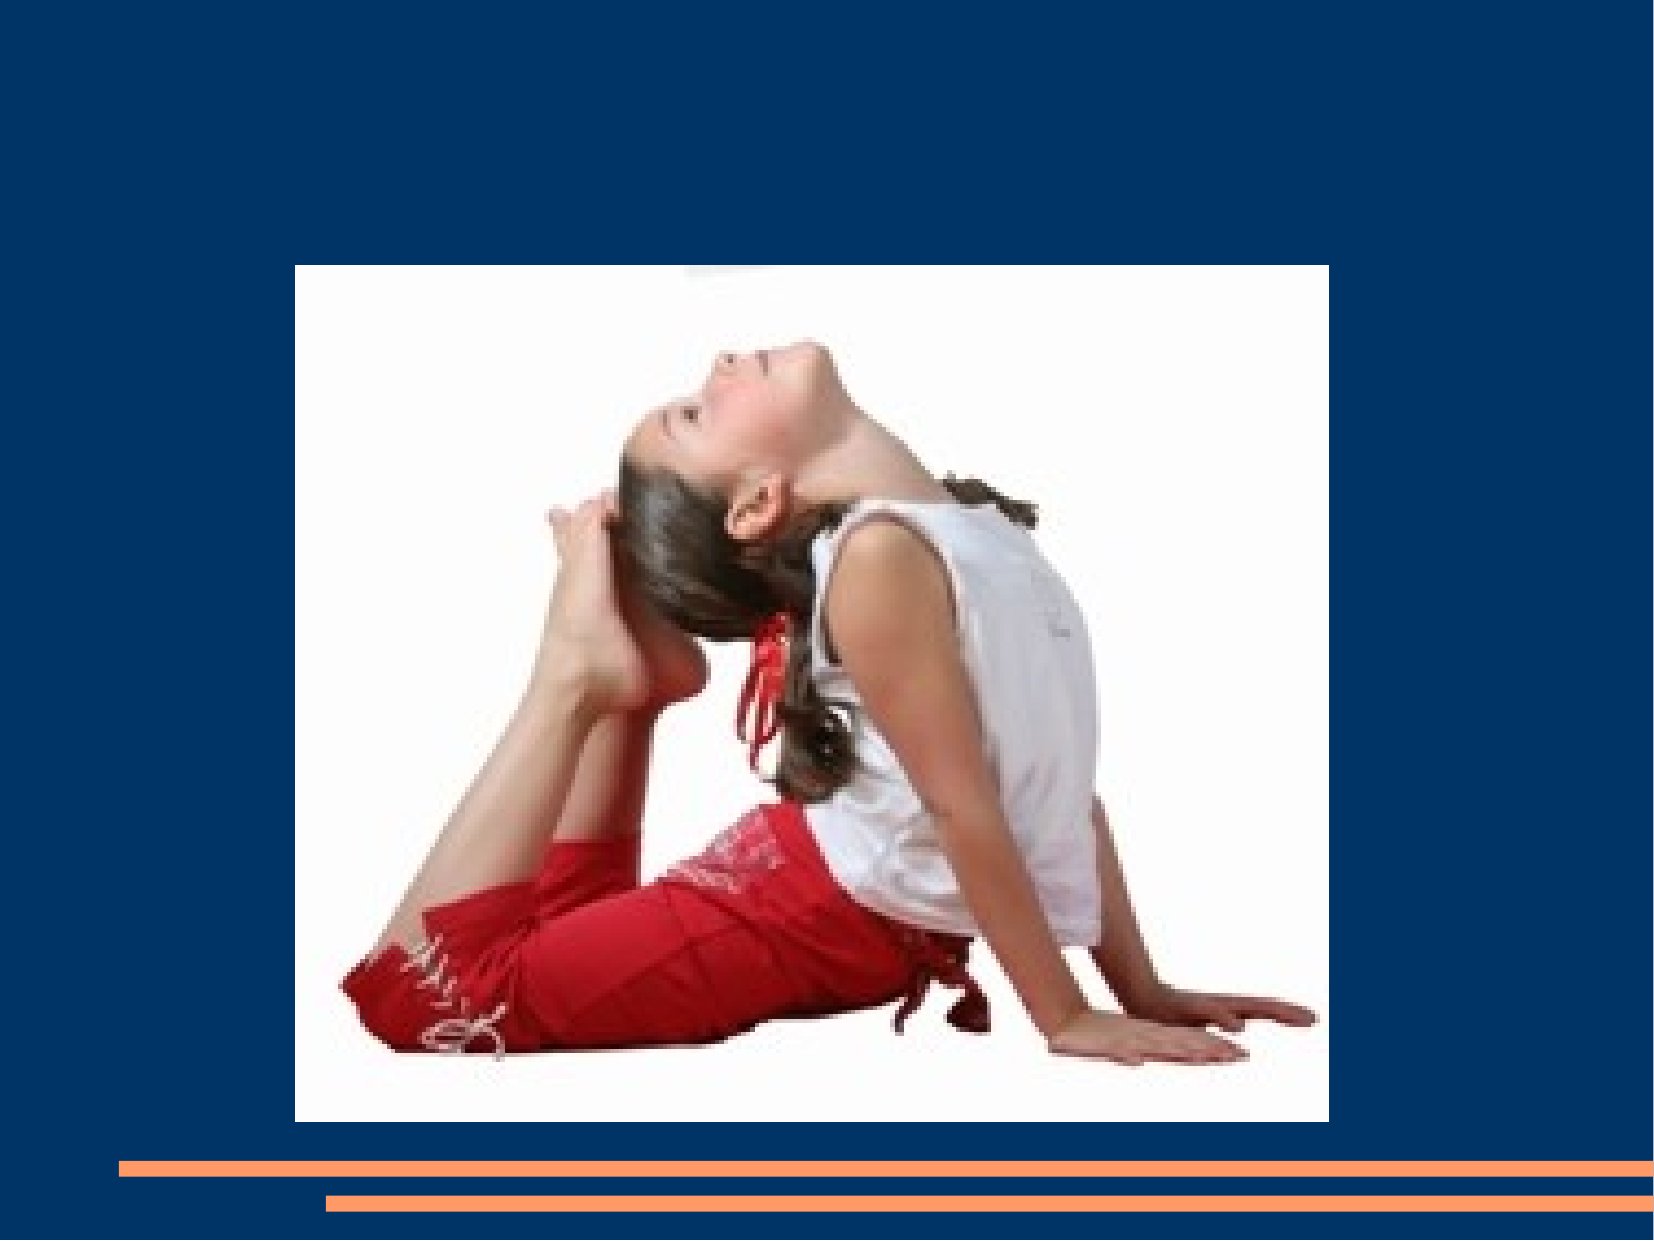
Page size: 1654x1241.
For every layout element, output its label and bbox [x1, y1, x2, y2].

picture [295, 265, 1329, 1123]
